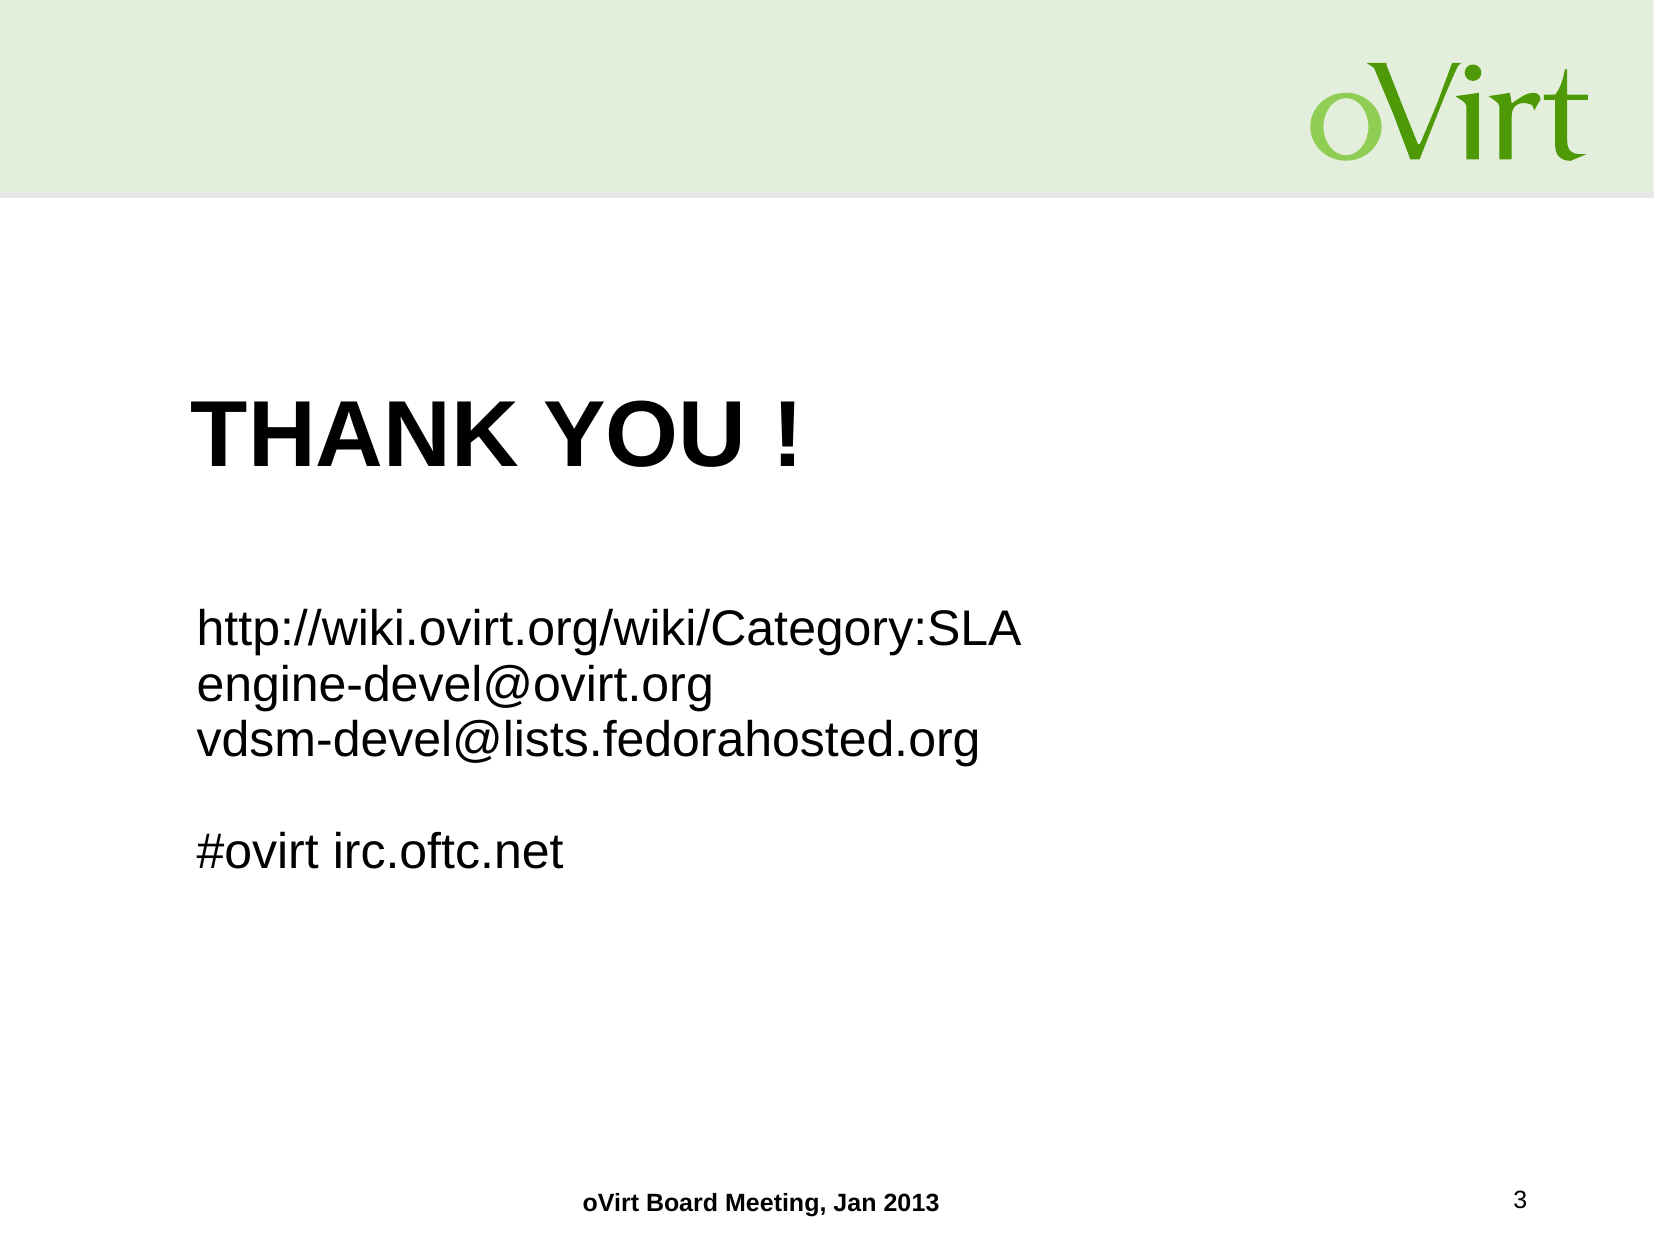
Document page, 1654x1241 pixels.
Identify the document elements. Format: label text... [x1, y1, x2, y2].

text_box THANK YOU ! [175, 374, 1549, 510]
text_box http://wiki.ovirt.org/wiki/Category:SLA engine-devel@ovirt.org vdsm-devel@lists.fedorahosted.org #ovirt irc.oftc.net [181, 592, 1555, 887]
